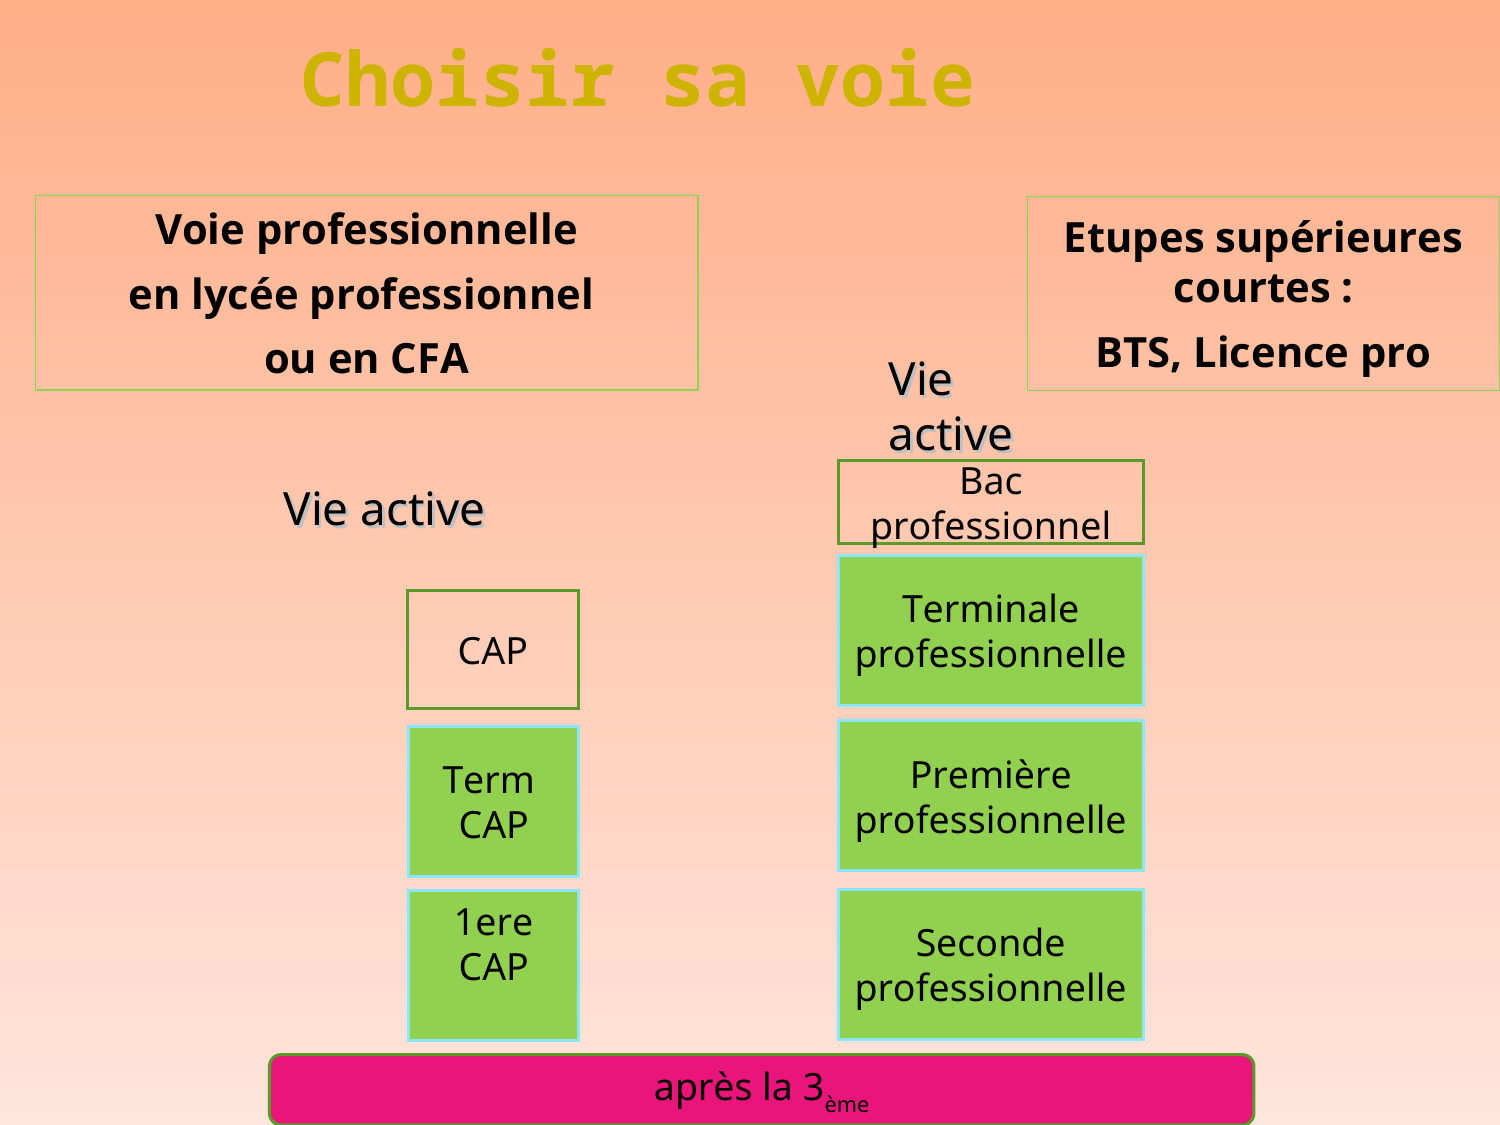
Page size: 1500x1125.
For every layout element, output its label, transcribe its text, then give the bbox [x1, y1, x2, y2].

text_box après la 3ème [269, 1054, 1254, 1125]
text_box Voie professionnelle en lycée professionnel ou en CFA [35, 195, 699, 390]
text_box Première professionnelle [838, 720, 1144, 871]
text_box Seconde professionnelle [838, 889, 1144, 1040]
text_box CAP [407, 590, 579, 709]
text_box Vie active [268, 472, 603, 579]
text_box 1ere CAP [408, 890, 579, 1041]
text_box Term CAP [408, 726, 579, 877]
text_box Terminale professionnelle [838, 555, 1144, 706]
text_box Vie active [873, 342, 1087, 413]
text_box Bac professionnel [838, 460, 1144, 544]
text_box Choisir sa voie [35, 15, 1453, 166]
text_box Etupes supérieures courtes : BTS, Licence pro [1027, 196, 1500, 391]
